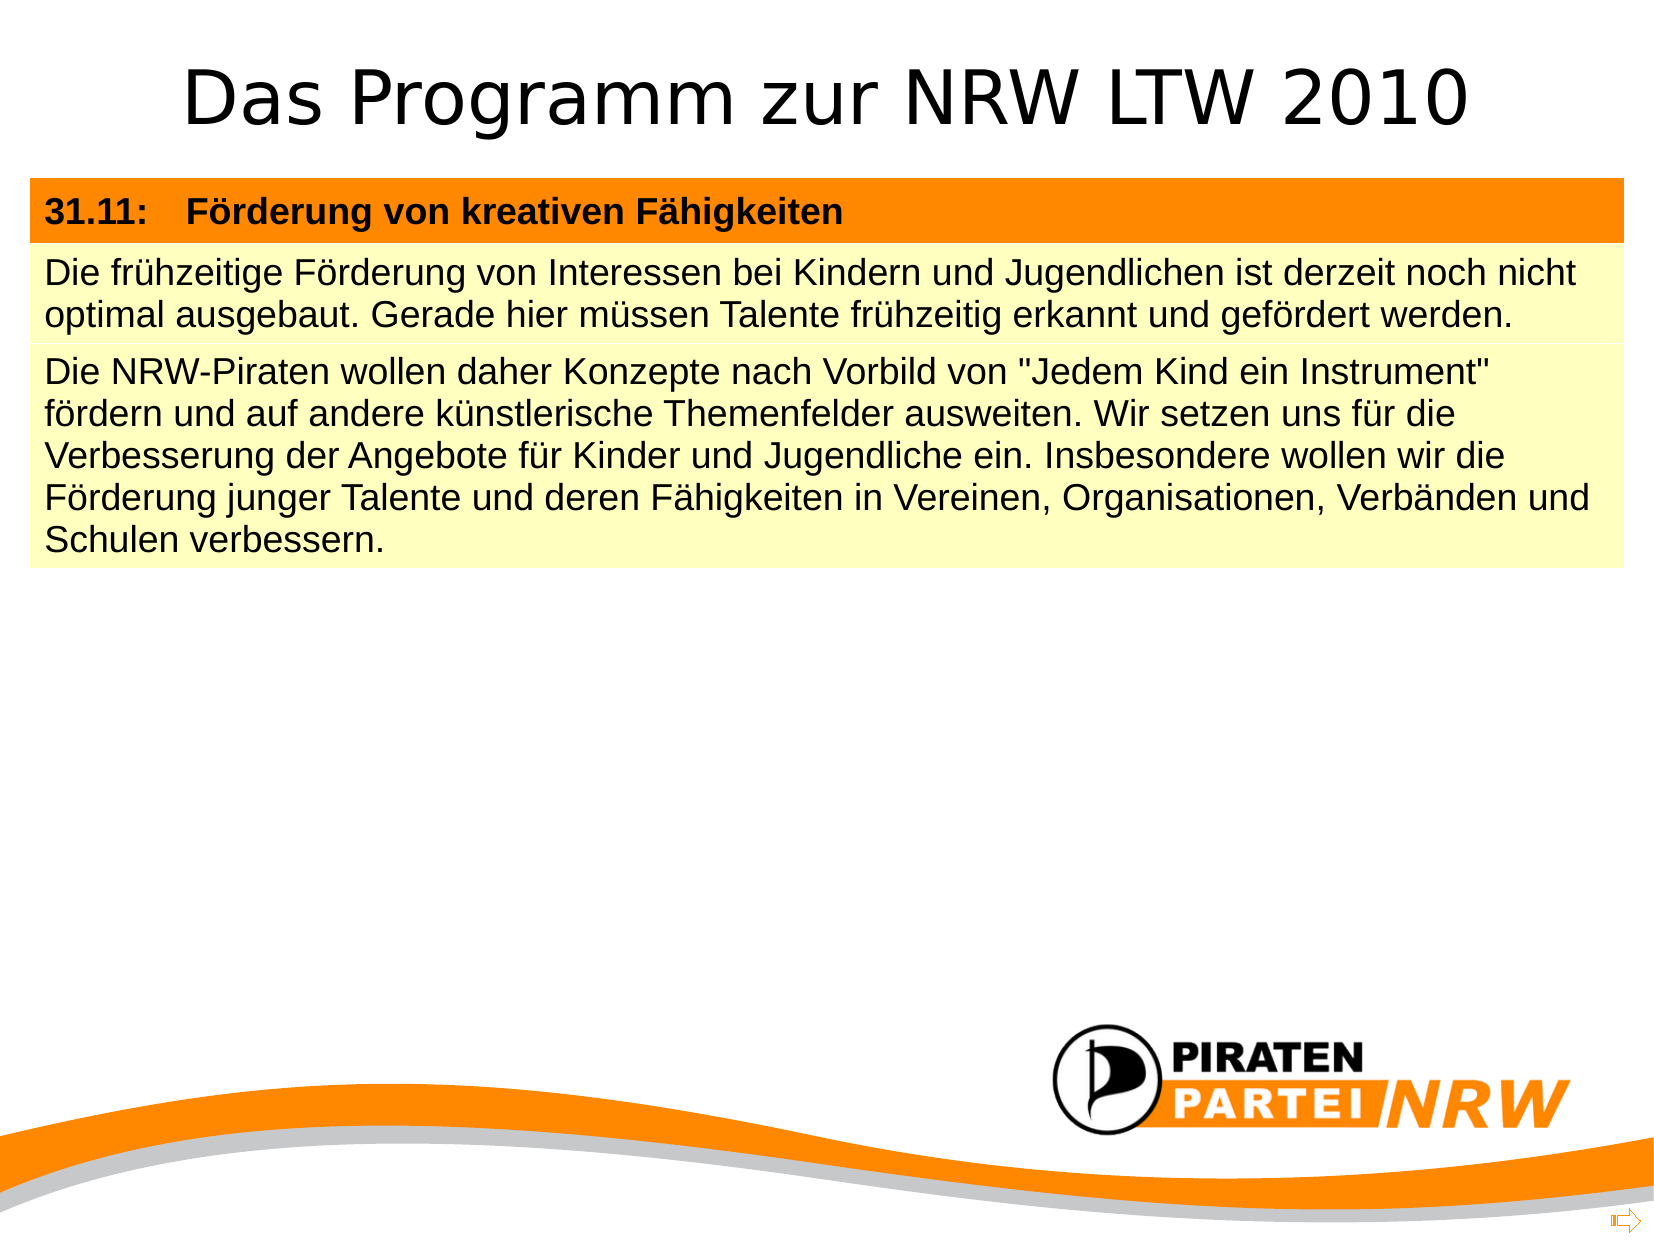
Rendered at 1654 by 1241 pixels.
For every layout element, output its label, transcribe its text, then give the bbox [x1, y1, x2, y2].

picture [1045, 1021, 1579, 1140]
title Das Programm zur NRW LTW 2010 [82, 54, 1571, 143]
table_cell Die NRW-Piraten wollen daher Konzepte nach Vorbild von "Jedem Kind ein Instrument" fördern und auf andere künstlerische Themenfelder ausweiten. Wir setzen uns für die Verbesserung der Angebote für Kinder und Jugendliche ein. Insbesondere wollen wir die Förderung junger Talente und deren Fähigkeiten in Vereinen, Organisationen, Verbänden und Schulen verbessern. [30, 344, 1624, 568]
table_cell Die frühzeitige Förderung von Interessen bei Kindern und Jugendlichen ist derzeit noch nicht optimal ausgebaut. Gerade hier müssen Talente frühzeitig erkannt und gefördert werden. [30, 244, 1624, 343]
table_header 31.11: ﻿Förderung von kreativen Fähigkeiten [30, 178, 1624, 243]
